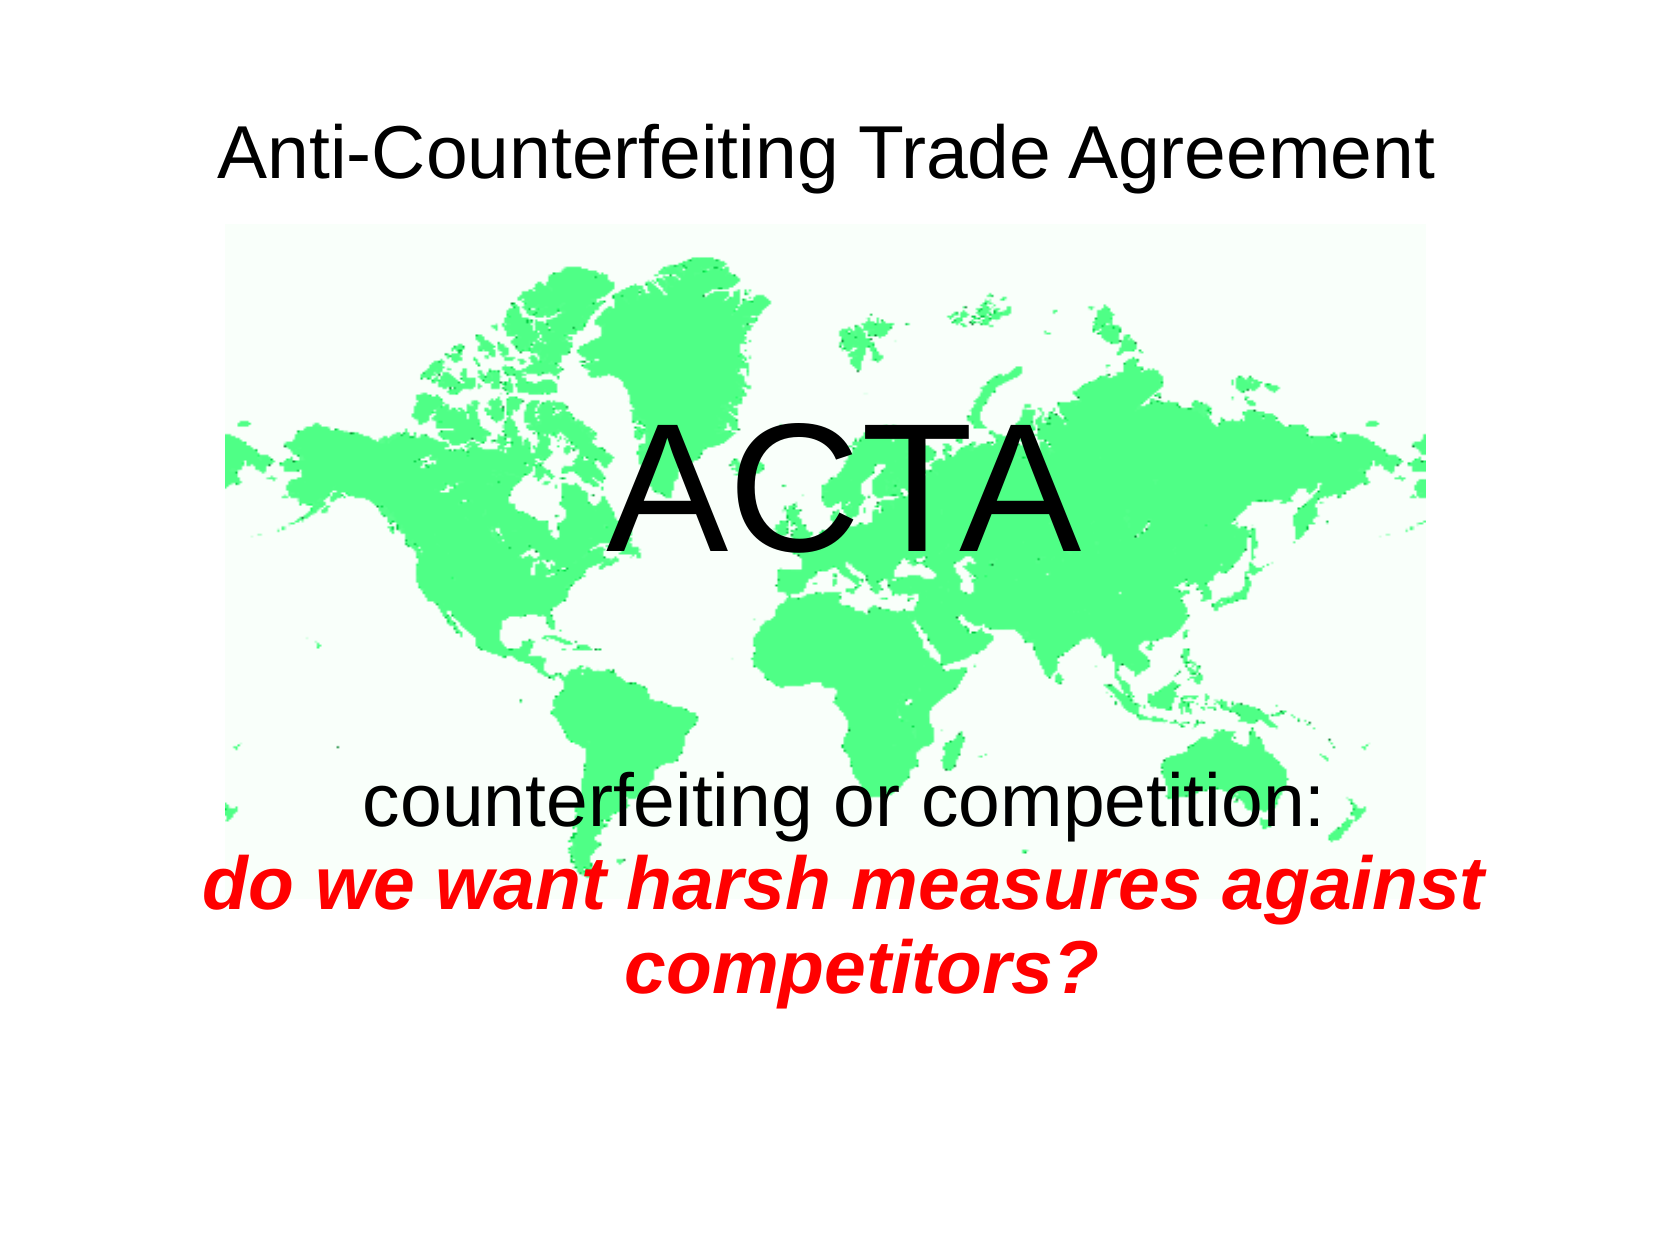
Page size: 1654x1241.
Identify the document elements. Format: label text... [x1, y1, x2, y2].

title Anti-Counterfeiting Trade Agreement [82, 49, 1571, 180]
subtitle ACTA counterfeiting or competition: do we want harsh measures against competitors? [82, 180, 1571, 1094]
